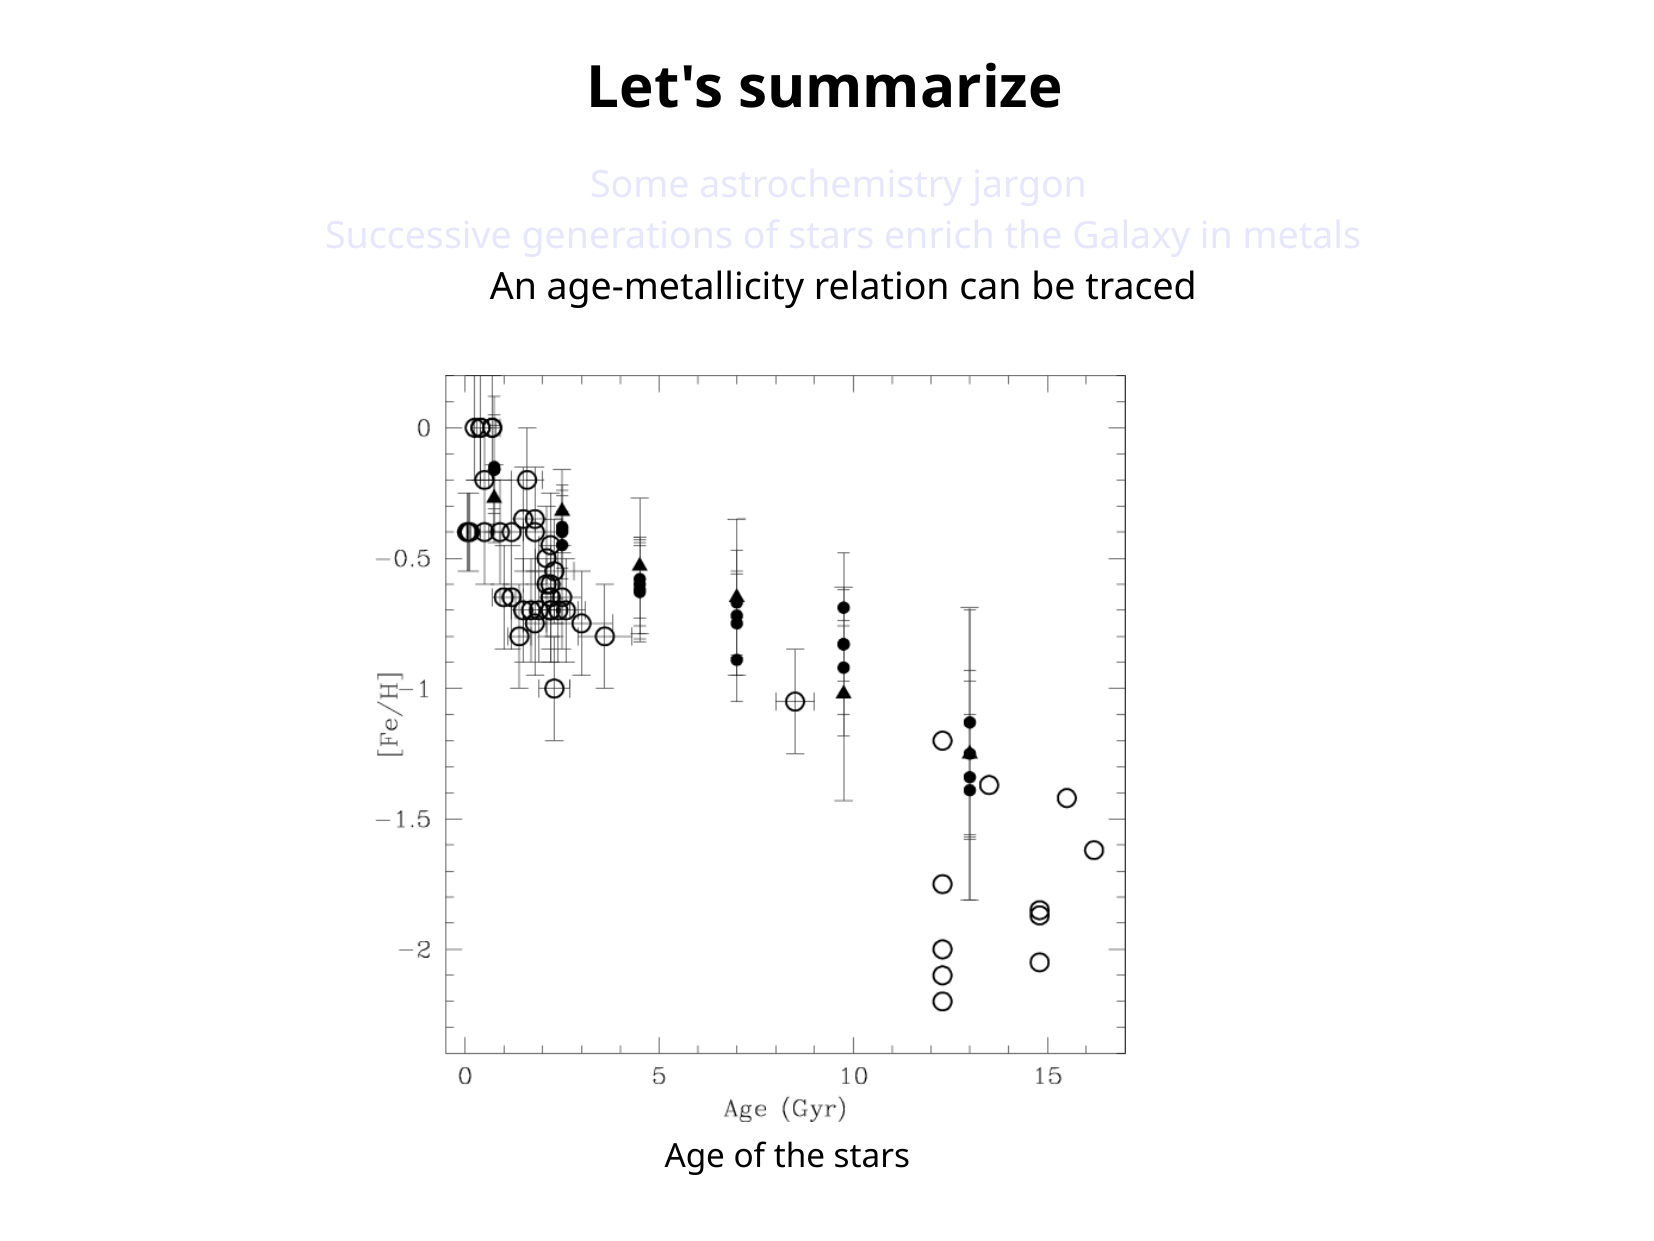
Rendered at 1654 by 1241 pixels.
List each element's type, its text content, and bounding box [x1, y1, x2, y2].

text_box Age of the stars [450, 1125, 1126, 1187]
picture [375, 375, 1126, 1123]
text_box Some astrochemistry jargon Successive generations of stars enrich the Galaxy in metals An age-metallicity relation can be traced [75, 150, 1613, 374]
text_box Let's summarize [262, 37, 1388, 134]
